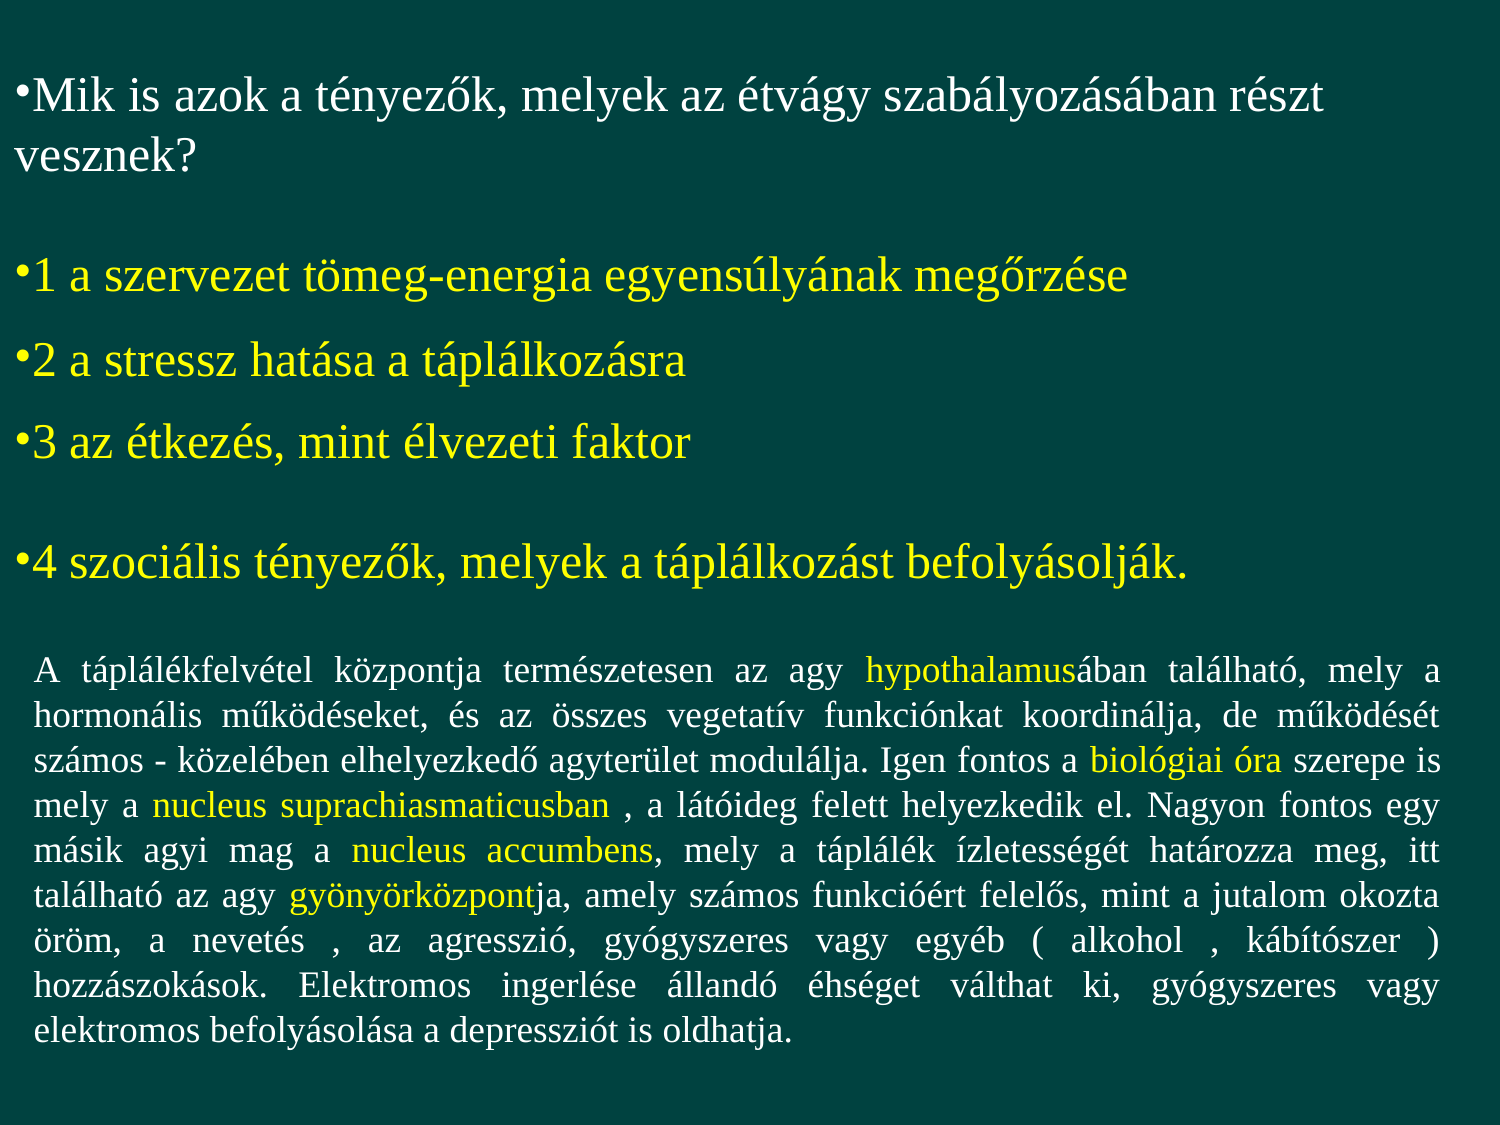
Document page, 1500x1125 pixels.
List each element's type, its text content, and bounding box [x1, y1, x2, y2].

text_box A táplálékfelvétel központja természetesen az agy hypothalamusában található, mely a hormonális működéseket, és az összes vegetatív funkciónkat koordinálja, de működését számos - közelében elhelyezkedő agyterület modulálja. Igen fontos a biológiai óra szerepe is mely a nucleus suprachiasmaticusban , a látóideg felett helyezkedik el. Nagyon fontos egy másik agyi mag a nucleus accumbens, mely a táplálék ízletességét határozza meg, itt található az agy gyönyörközpontja, amely számos funkcióért felelős, mint a jutalom okozta öröm, a nevetés , az agresszió, gyógyszeres vagy egyéb ( alkohol , kábítószer ) hozzászokások. Elektromos ingerlése állandó éhséget válthat ki, gyógyszeres vagy elektromos befolyásolása a depressziót is oldhatja. [18, 637, 1457, 1058]
text_box Mik is azok a tényezők, melyek az étvágy szabályozásában részt vesznek? 1 a szervezet tömeg-energia egyensúlyának megőrzése 2 a stressz hatása a táplálkozásra 3 az étkezés, mint élvezeti faktor 4 szociális tényezők, melyek a táplálkozást befolyásolják. [0, 53, 1475, 597]
